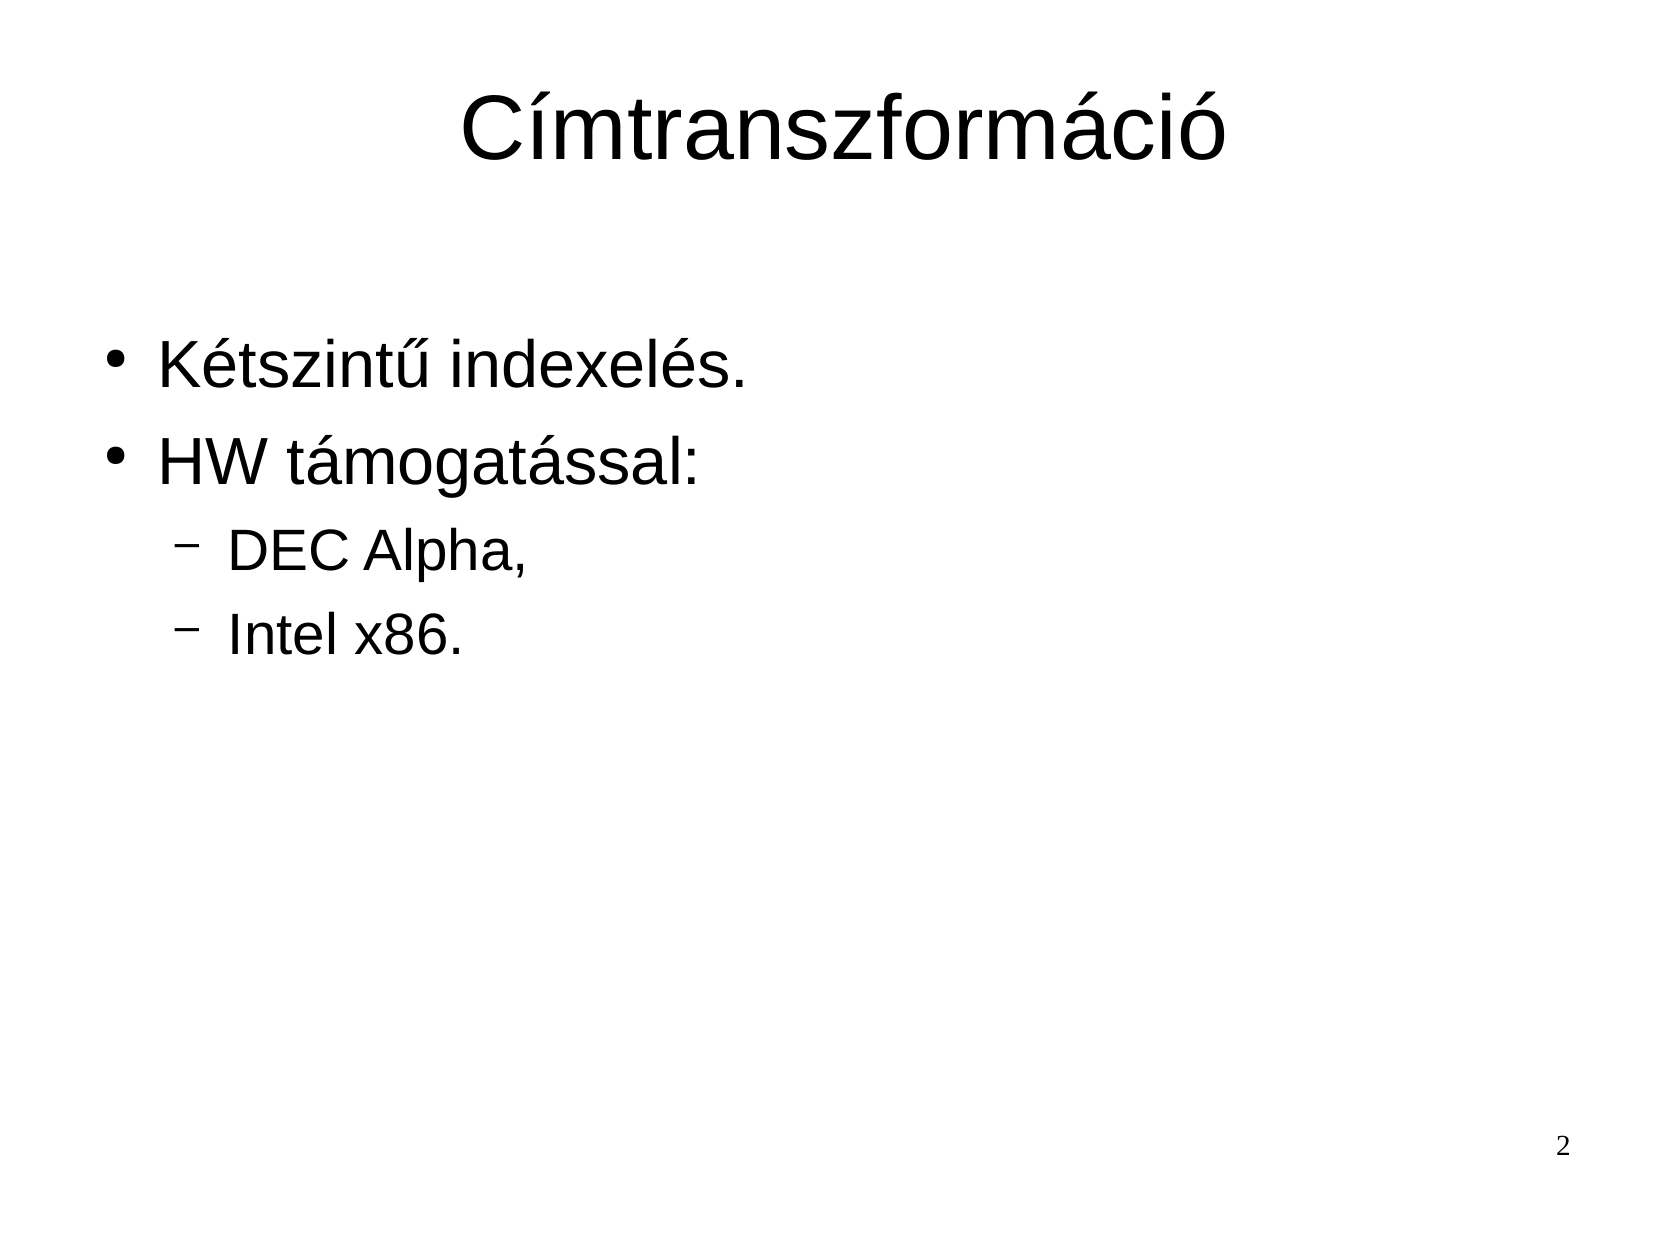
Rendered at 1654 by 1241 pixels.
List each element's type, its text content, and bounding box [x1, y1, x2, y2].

list Kétszintű indexelés. HW támogatással: DEC Alpha, Intel x86. [71, 216, 1477, 961]
title Címtranszformáció [123, 47, 1530, 199]
